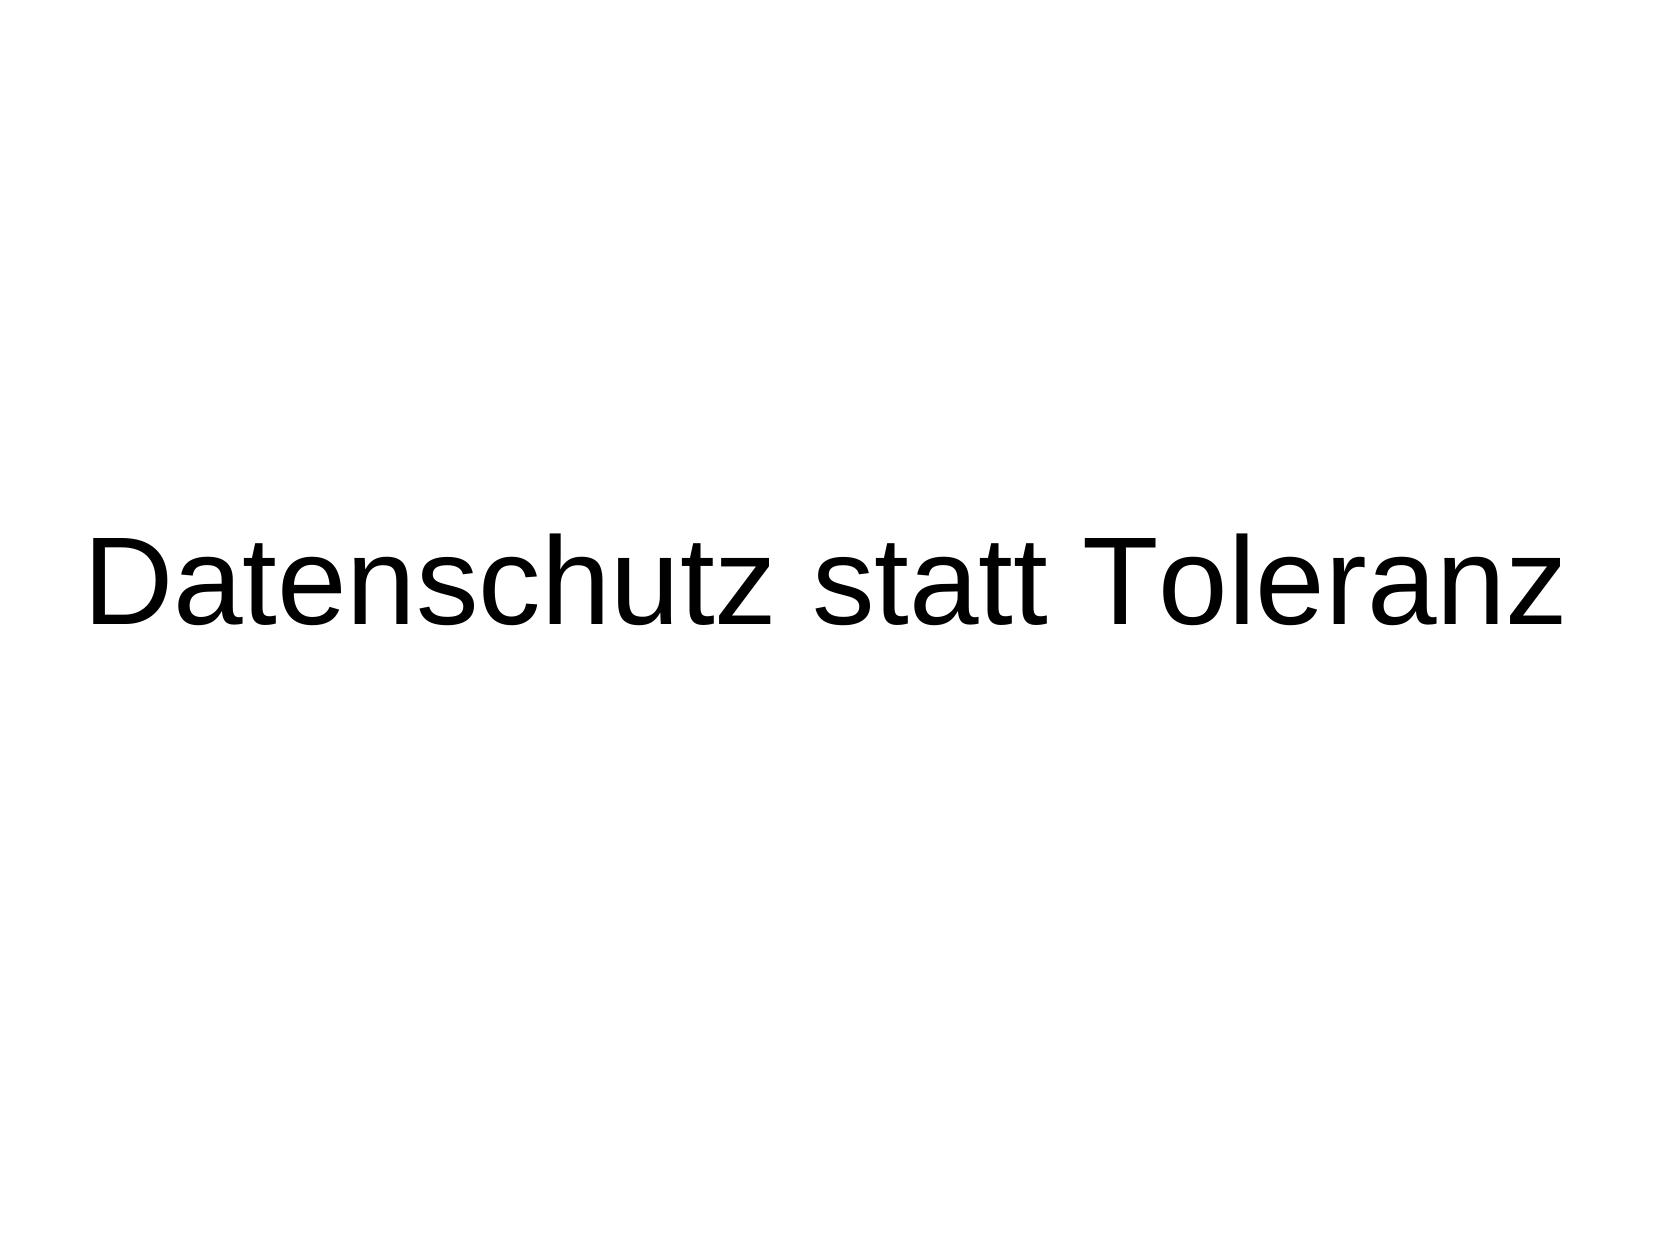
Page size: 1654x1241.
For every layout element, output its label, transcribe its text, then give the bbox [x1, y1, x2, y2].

text_box Datenschutz statt Toleranz [82, 56, 1571, 1102]
